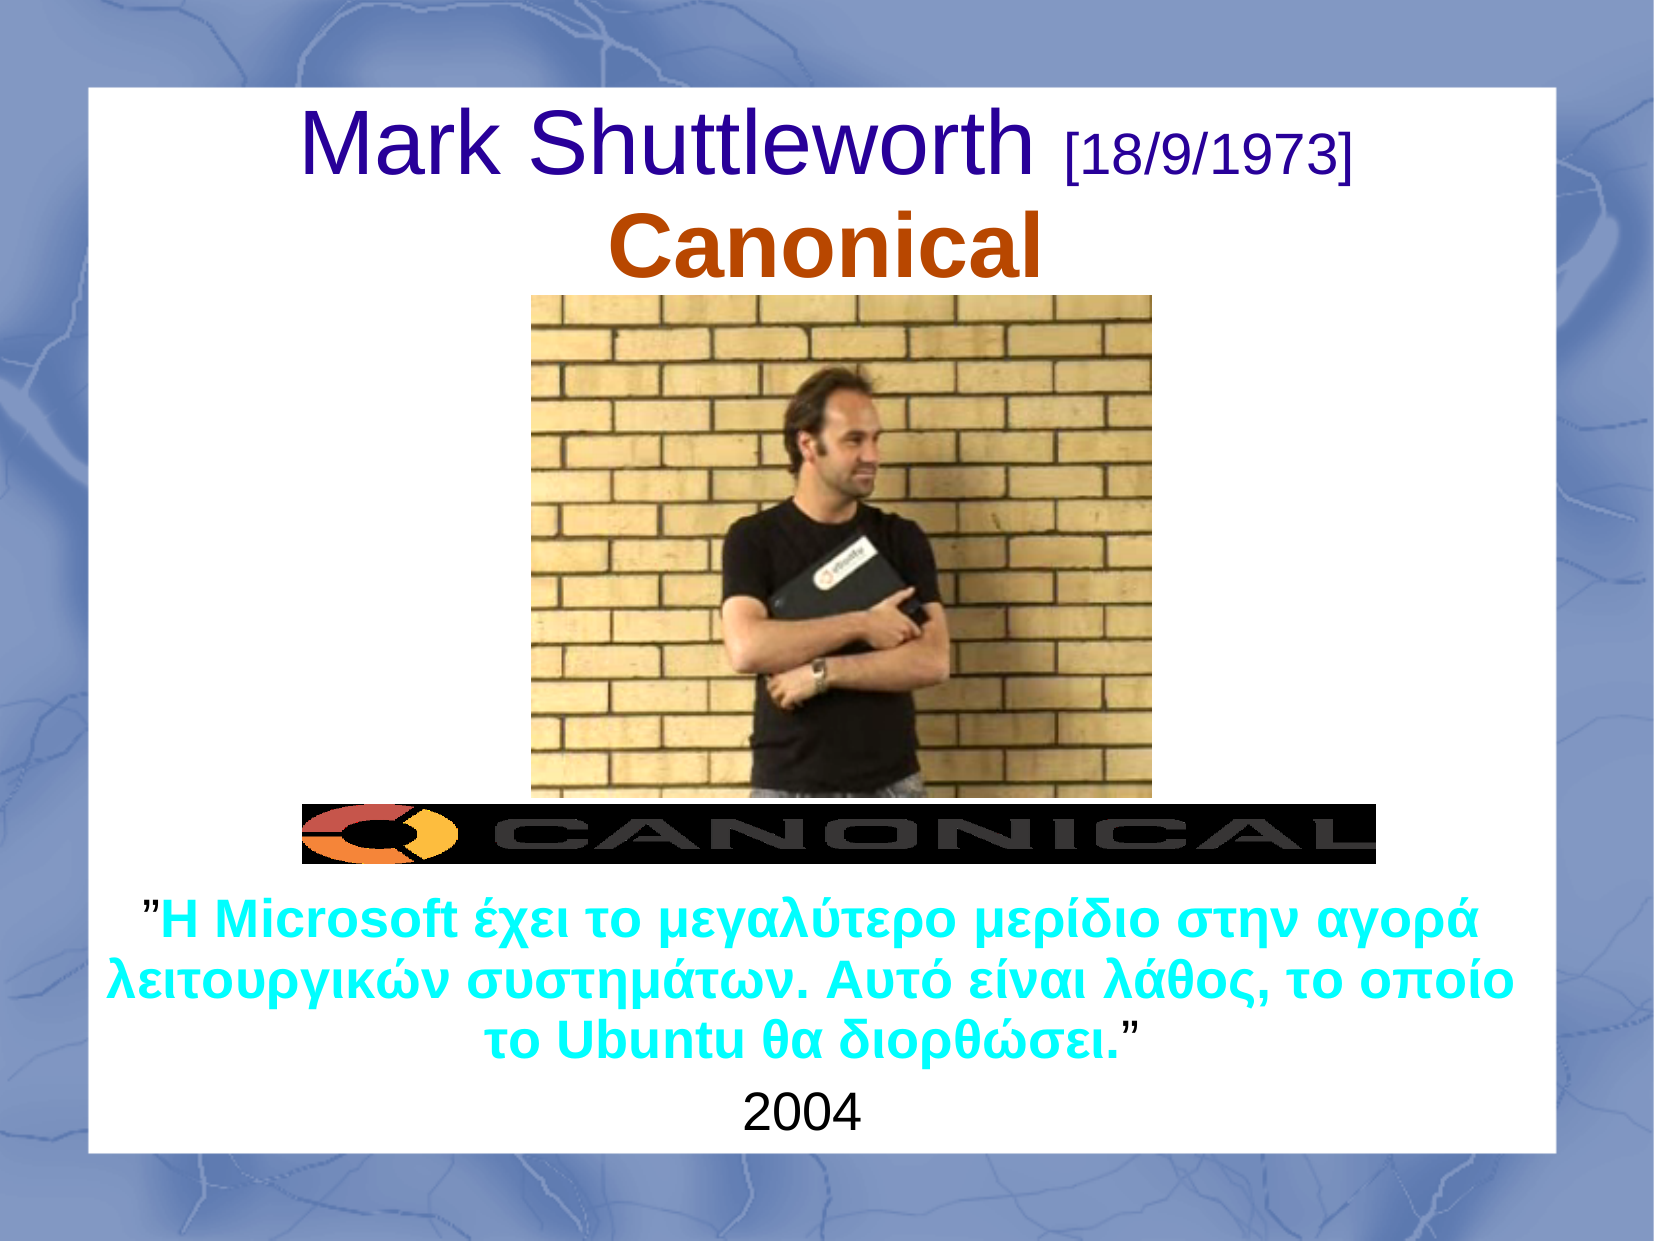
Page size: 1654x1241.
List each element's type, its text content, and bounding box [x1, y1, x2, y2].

subtitle ”H Microsoft έχει το μεγαλύτερο μερίδιο στην αγορά λειτουργικών συστημάτων. Αυτό είναι λάθος, το οποίο το Ubuntu θα διορθώσει.” 2004 [88, 514, 1536, 1146]
picture [0, 0, 1654, 1241]
title Mark Shuttleworth [18/9/1973] Canonical [118, 91, 1536, 297]
